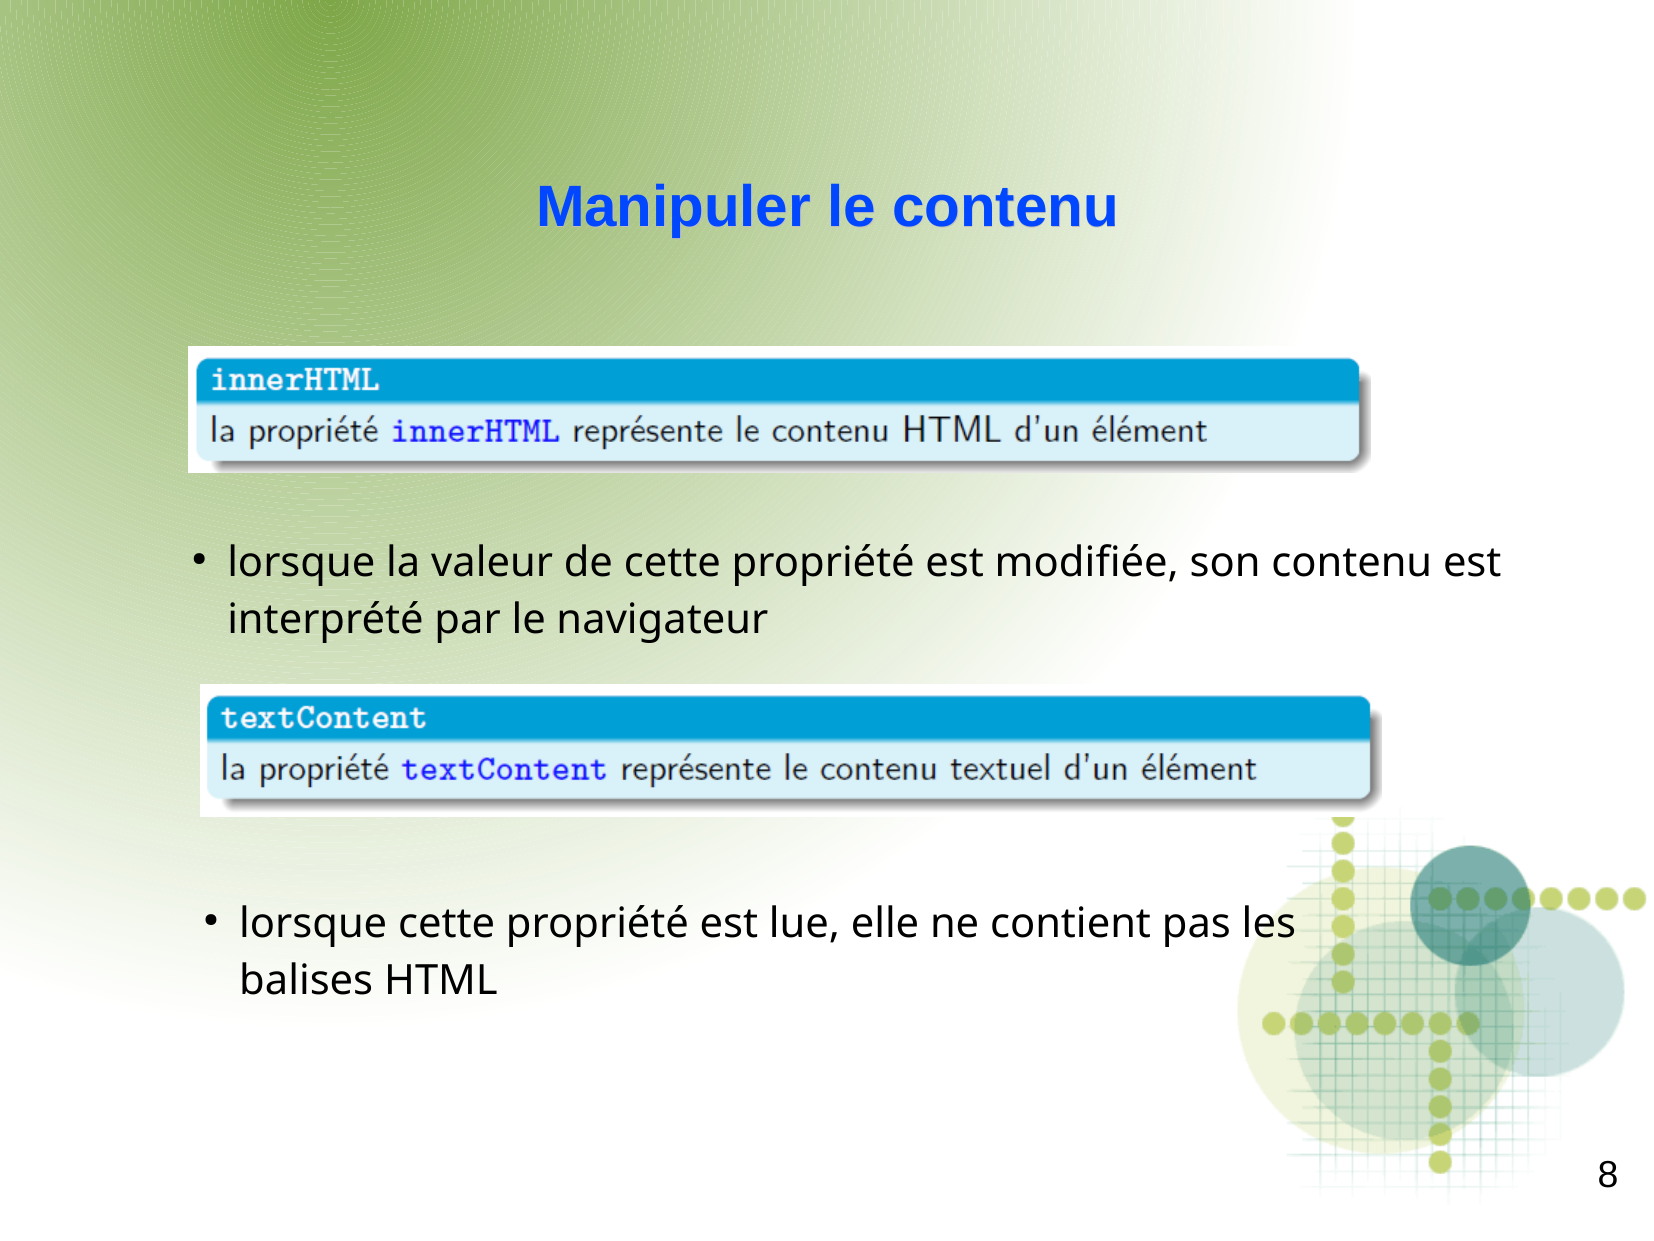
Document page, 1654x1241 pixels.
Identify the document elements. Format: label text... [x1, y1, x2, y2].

text_box lorsque la valeur de cette propriété est modifiée, son contenu est interprété par le navigateur [177, 523, 1536, 662]
title Manipuler le contenu [121, 102, 1534, 310]
picture [188, 346, 1371, 473]
text_box <numéro> [1582, 1145, 1654, 1217]
text_box lorsque cette propriété est lue, elle ne contient pas les balises HTML [188, 884, 1335, 1016]
picture [200, 684, 1654, 1211]
